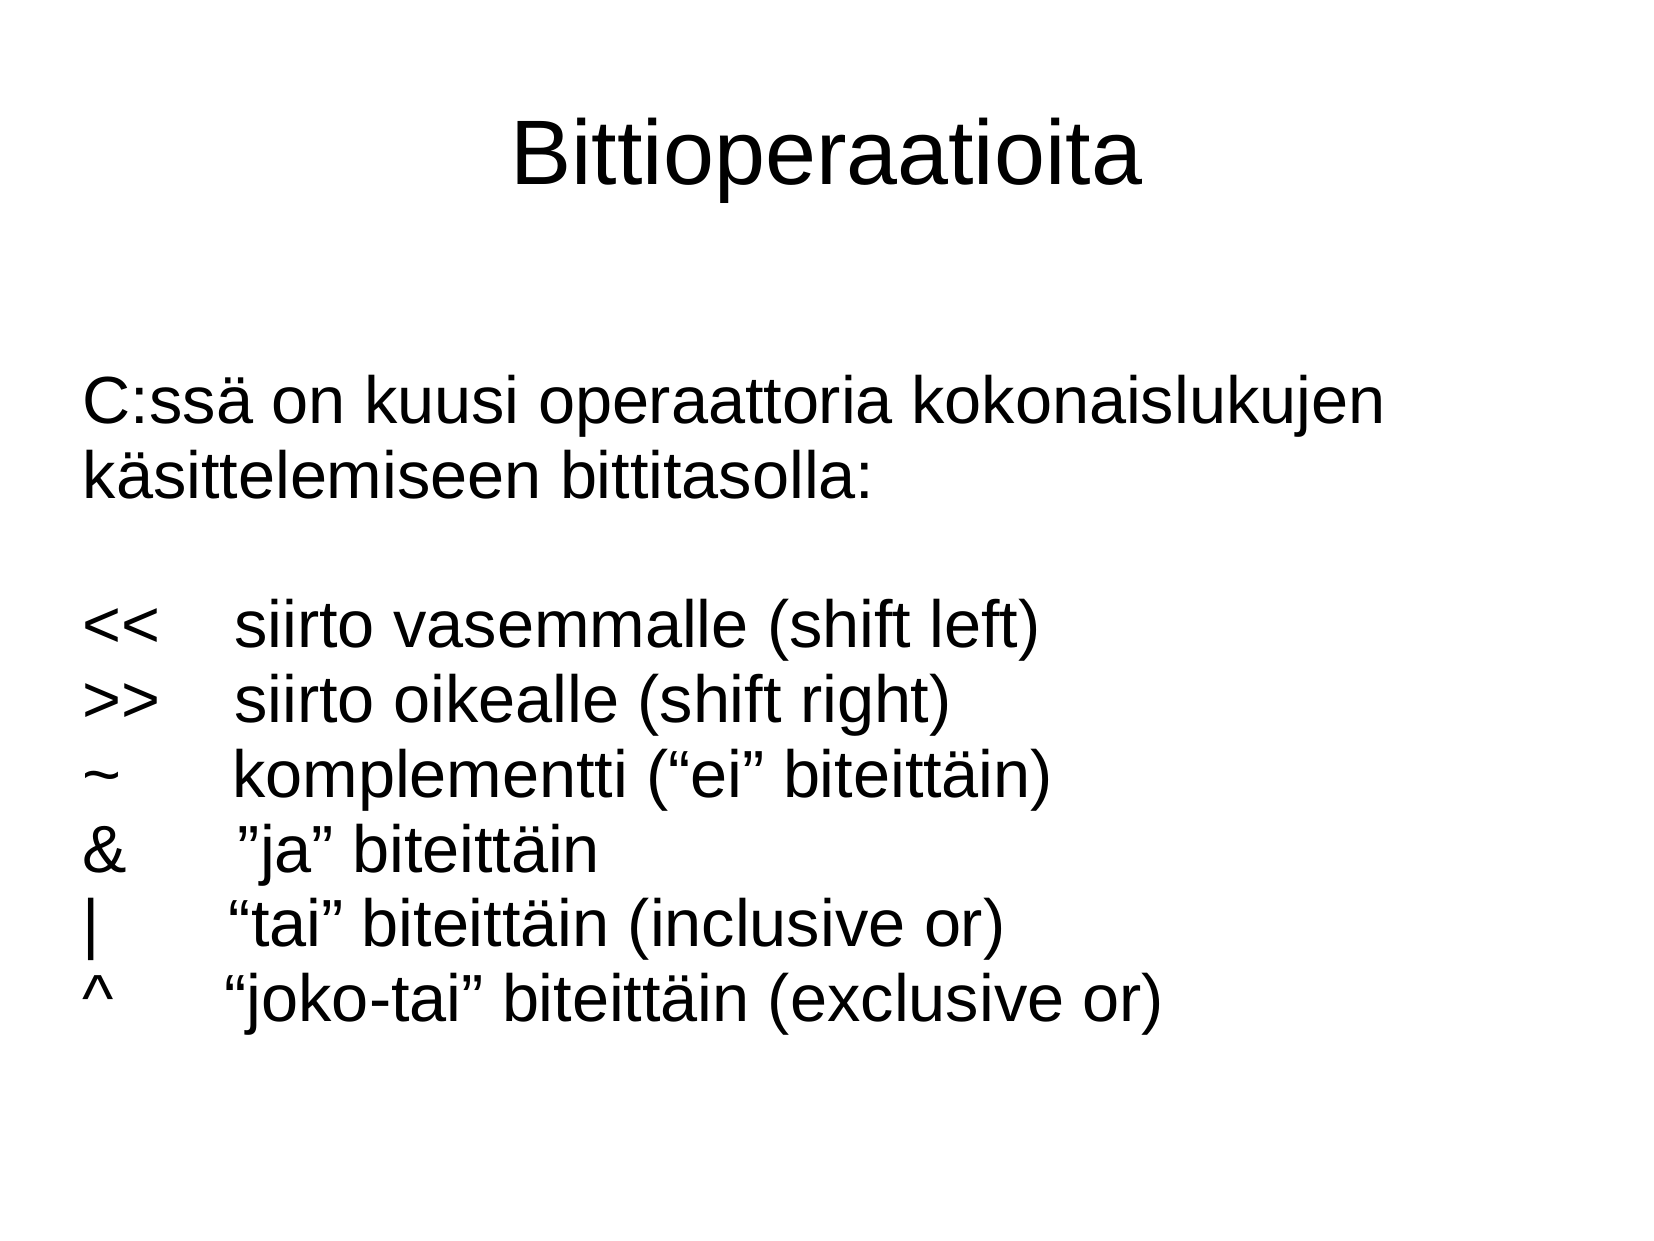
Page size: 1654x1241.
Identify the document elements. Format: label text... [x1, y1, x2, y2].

title Bittioperaatioita [82, 56, 1571, 250]
subtitle C:ssä on kuusi operaattoria kokonaislukujen käsittelemiseen bittitasolla: << siirto vasemmalle (shift left) >> siirto oikealle (shift right) ~ komplementti (“ei” biteittäin) & ”ja” biteittäin | “tai” biteittäin (inclusive or) ^ “joko-tai” biteittäin (exclusive or) [82, 297, 1571, 1102]
